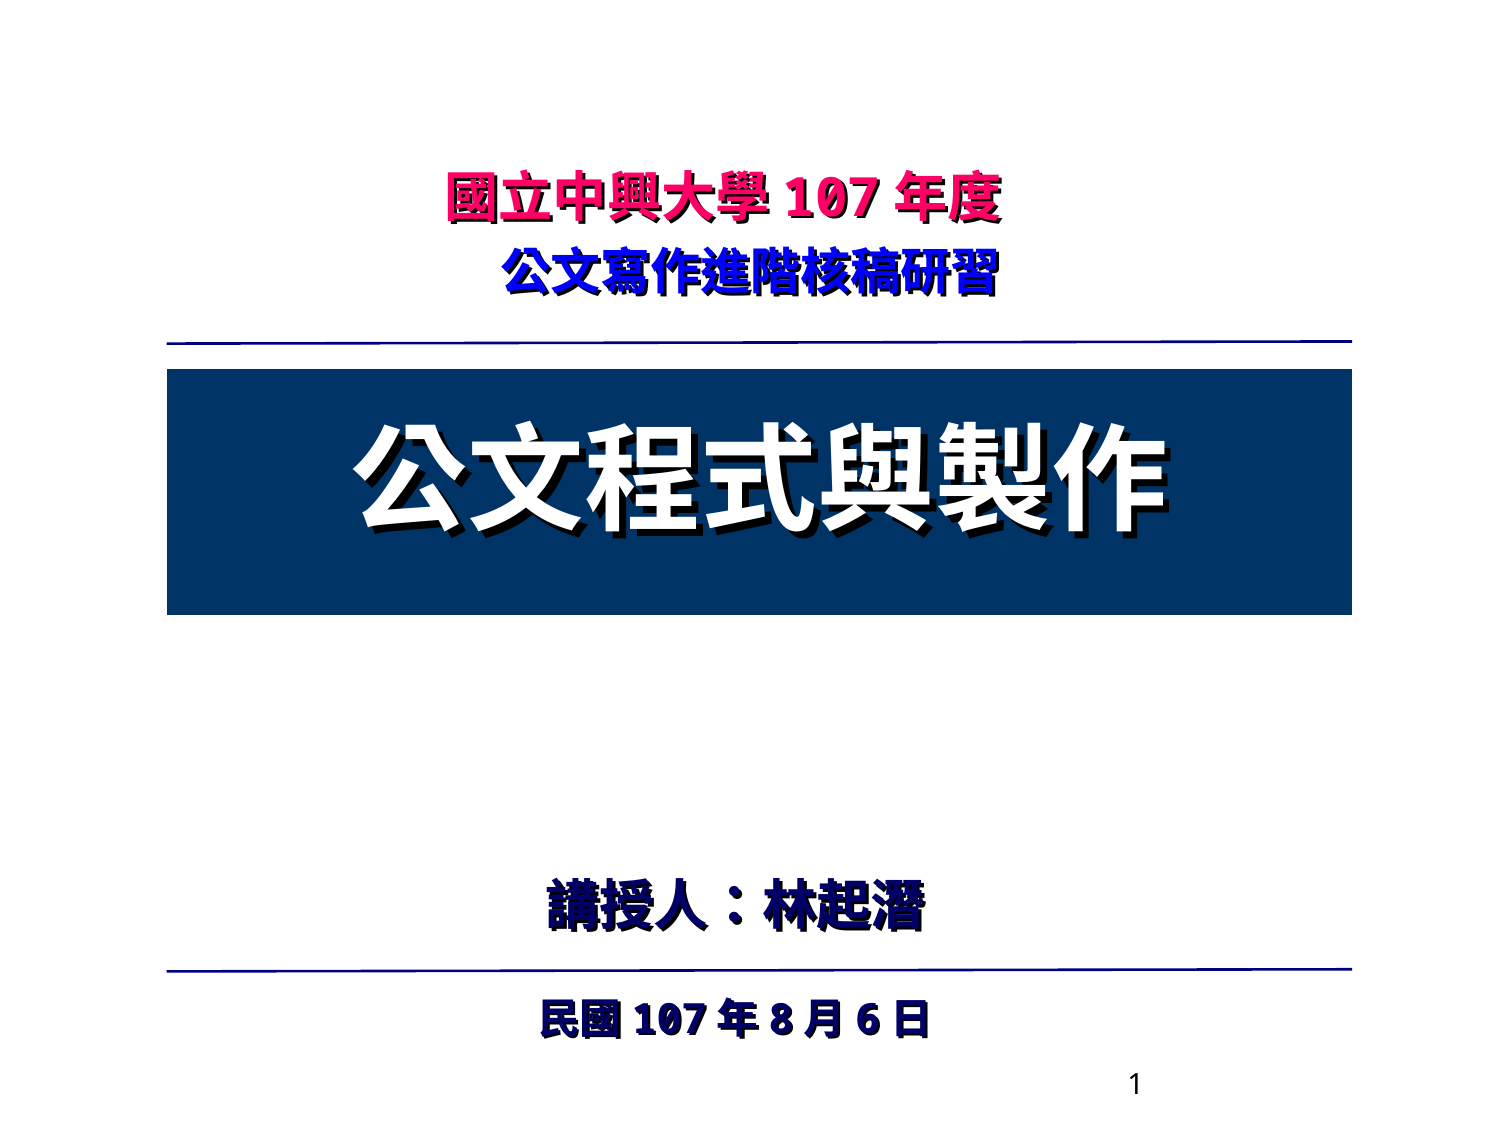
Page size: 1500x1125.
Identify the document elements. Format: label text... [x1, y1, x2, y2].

text_box 講授人：林起潛 [354, 863, 1198, 945]
text_box 公文程式與製作 [167, 369, 1352, 615]
text_box <編號> [1112, 1037, 1426, 1113]
text_box 國立中興大學107年度 公文寫作進階核稿研習 [167, 154, 1334, 325]
text_box [0, 131, 1448, 369]
text_box 民國107年8月6日 [354, 972, 1198, 1054]
